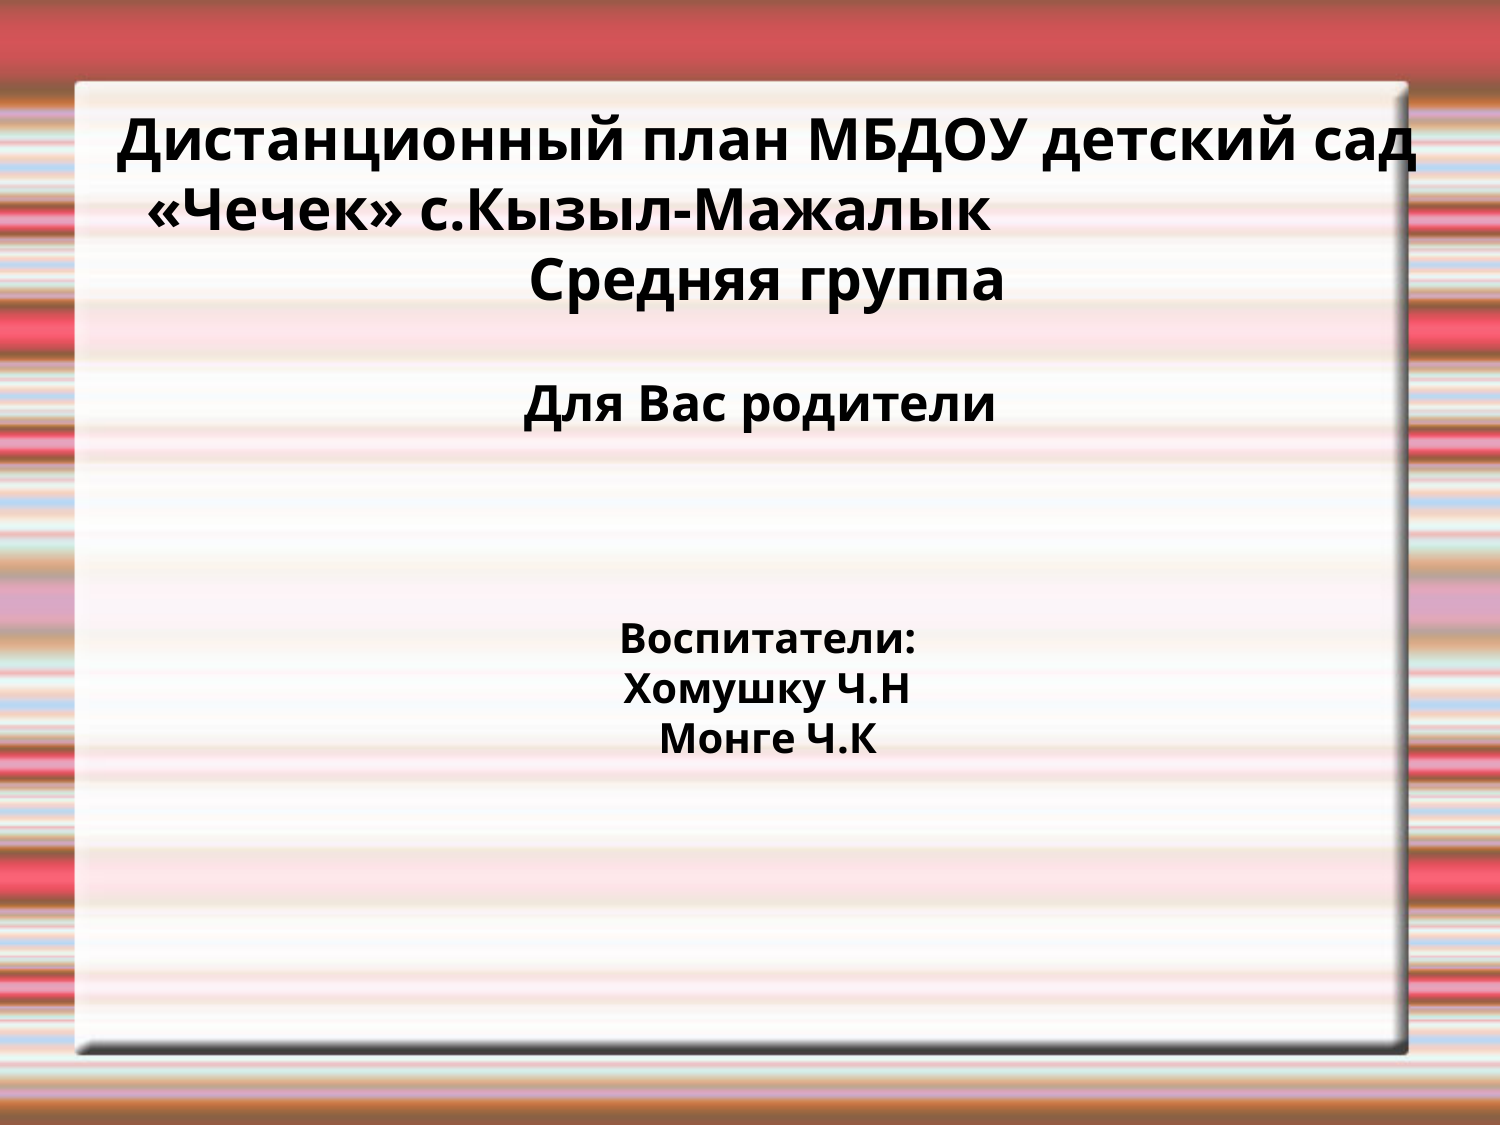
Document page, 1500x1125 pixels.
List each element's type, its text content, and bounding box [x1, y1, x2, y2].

title Дистанционный план МБДОУ детский сад «Чечек» с.Кызыл-Мажалык Средняя группа Для Вас родители Воспитатели: Хомушку Ч.Н Монге Ч.К [58, 94, 1477, 1036]
